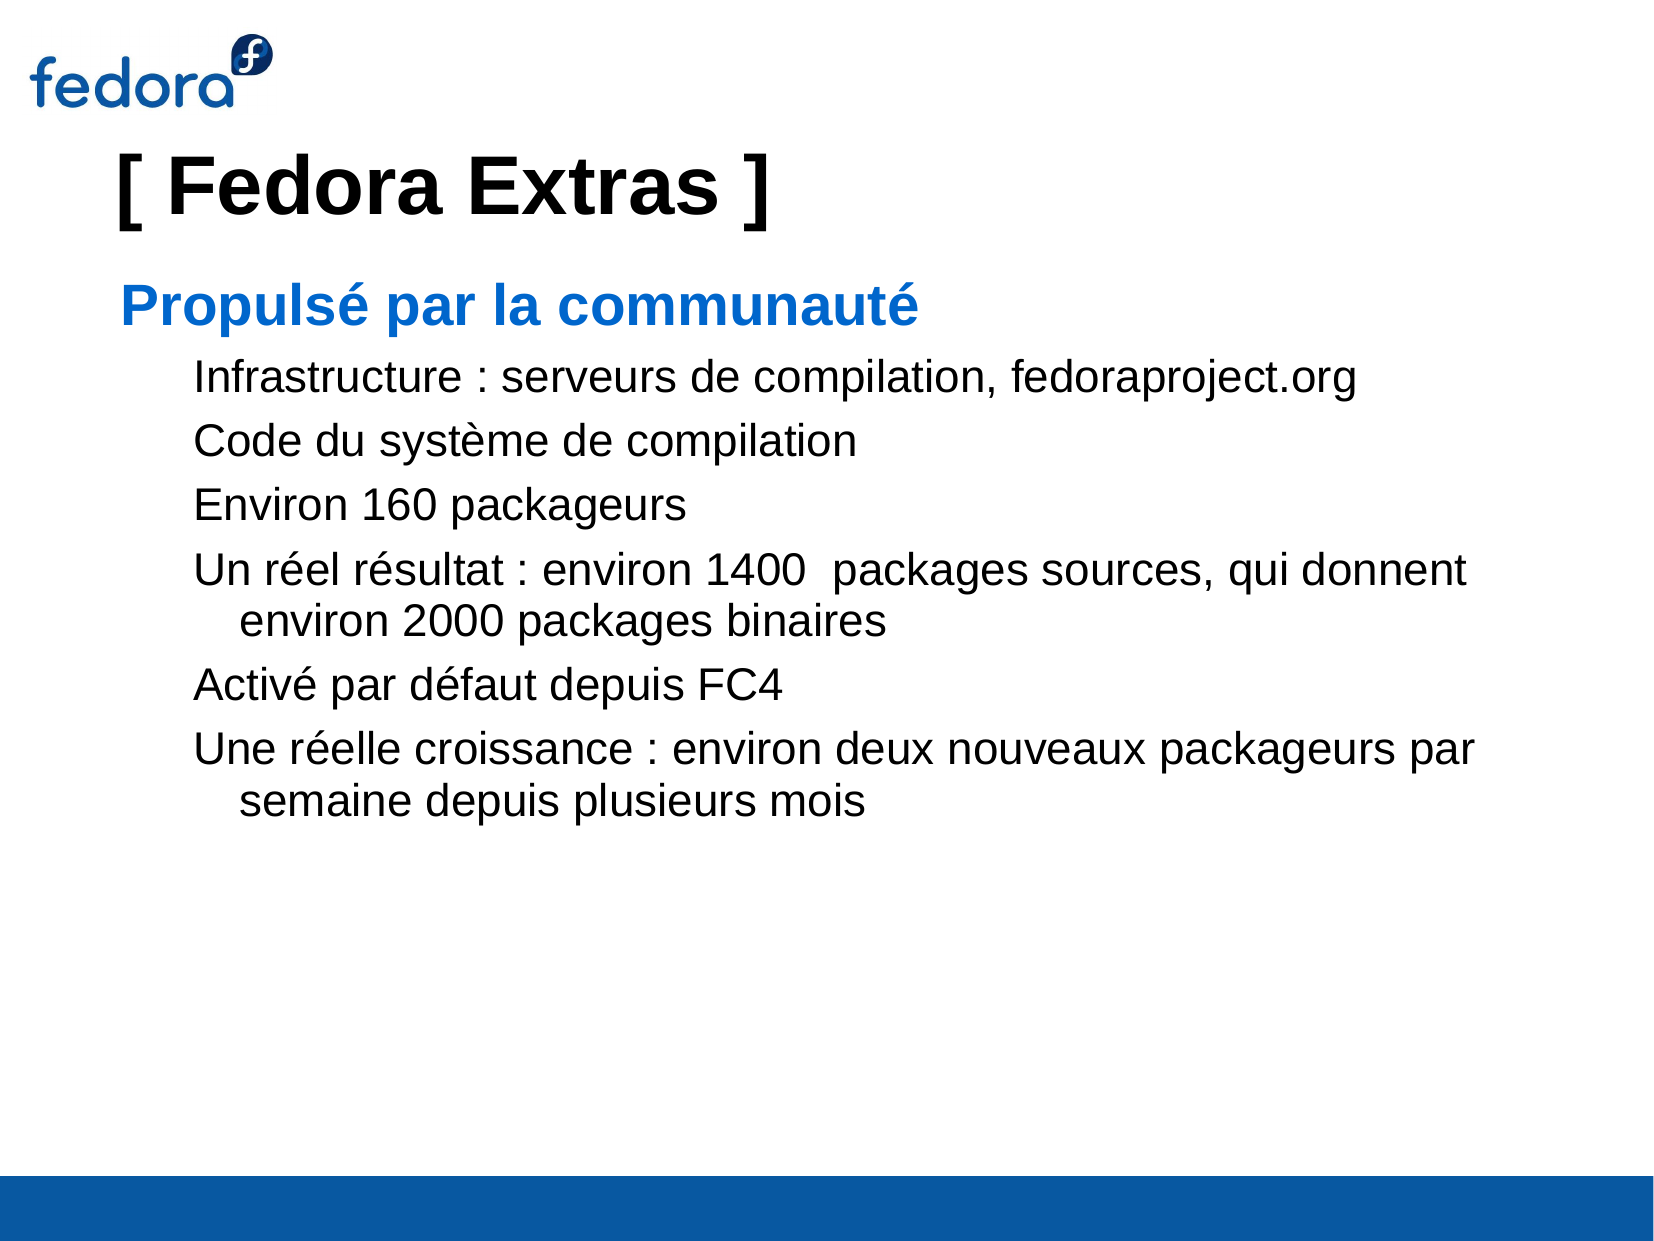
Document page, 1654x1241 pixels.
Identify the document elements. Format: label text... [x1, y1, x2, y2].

picture [0, 1176, 1654, 1241]
list Propulsé par la communauté Infrastructure : serveurs de compilation, fedoraproject.org Code du système de compilation Environ 160 packageurs Un réel résultat : environ 1400 packages sources, qui donnent environ 2000 packages binaires Activé par défaut depuis FC4 Une réelle croissance : environ deux nouveaux packageurs par semaine depuis plusieurs mois [118, 272, 1523, 1141]
title [ Fedora Extras ] [115, 122, 1521, 249]
picture [22, 27, 277, 115]
